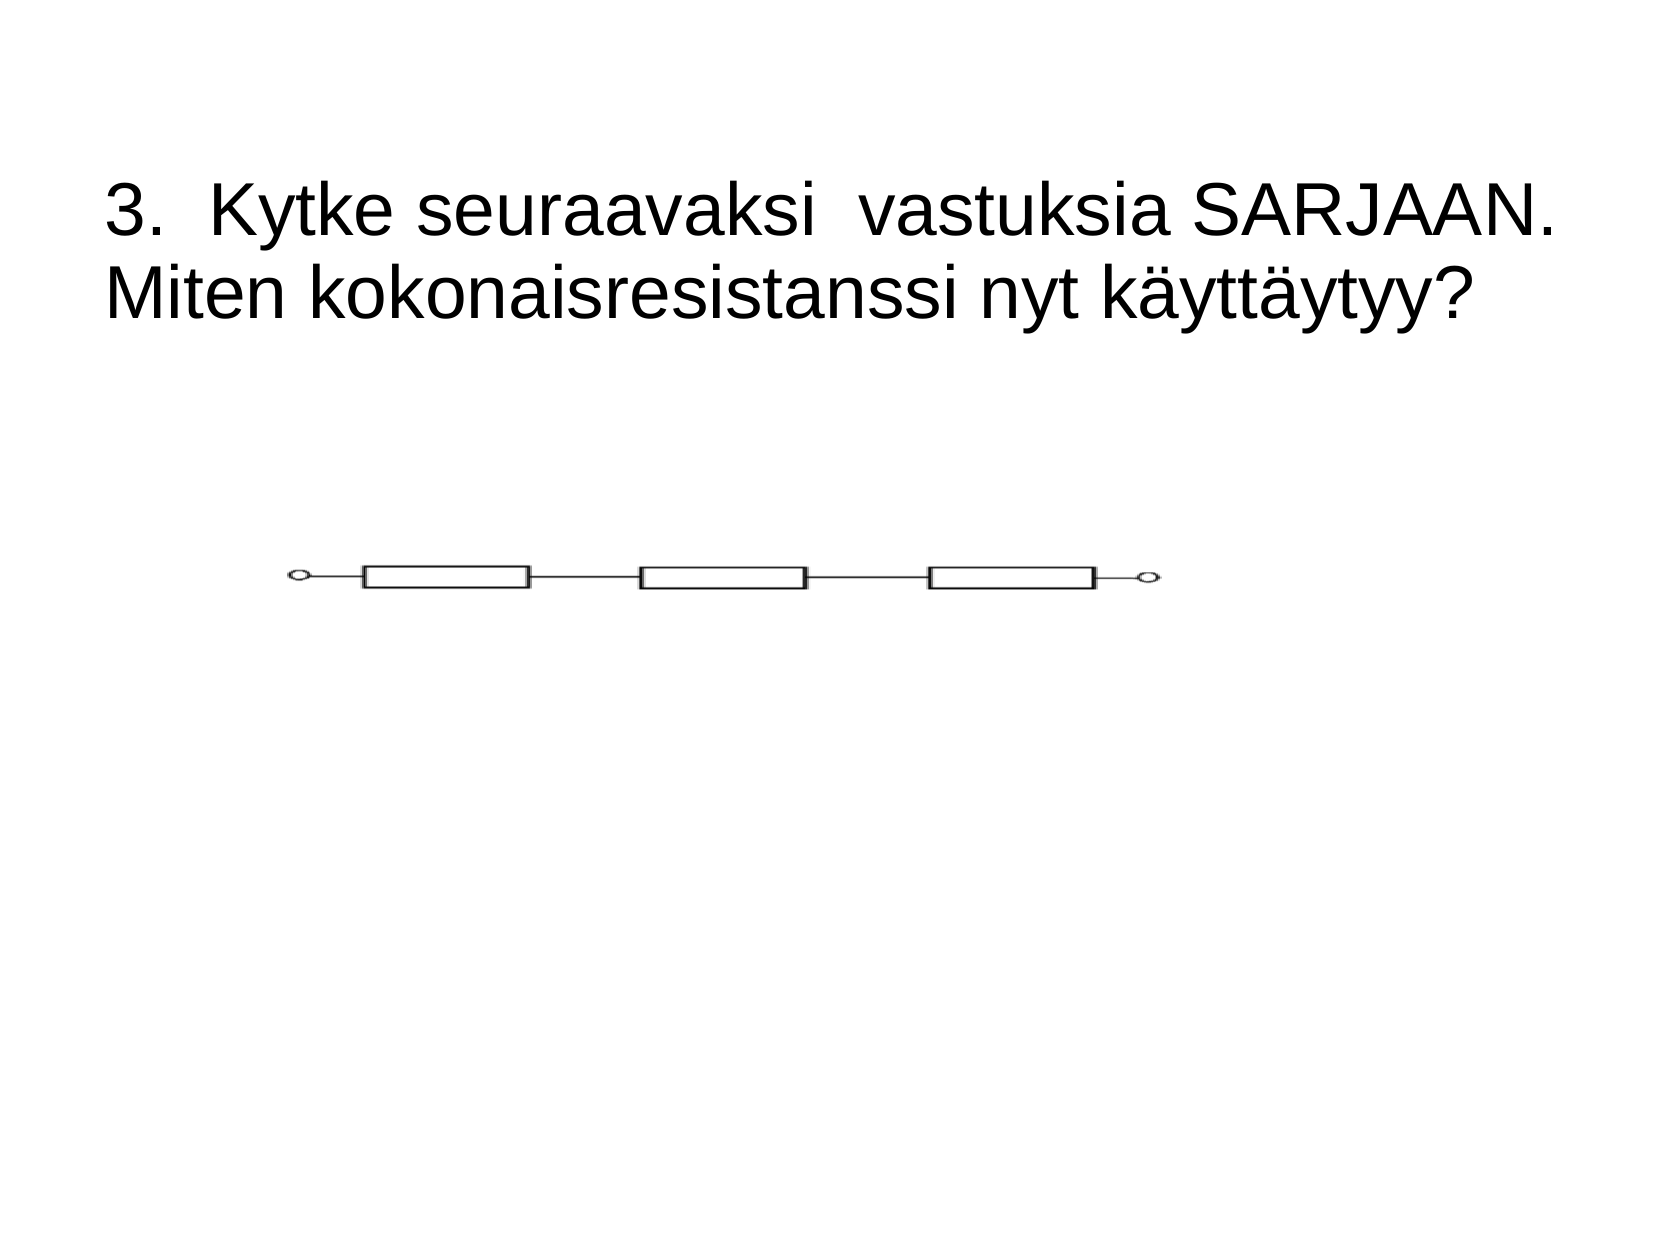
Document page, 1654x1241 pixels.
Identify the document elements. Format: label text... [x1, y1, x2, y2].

picture [178, 496, 1288, 661]
text_box 3. Kytke seuraavaksi vastuksia SARJAAN. Miten kokonaisresistanssi nyt käyttäytyy? [89, 155, 1583, 339]
